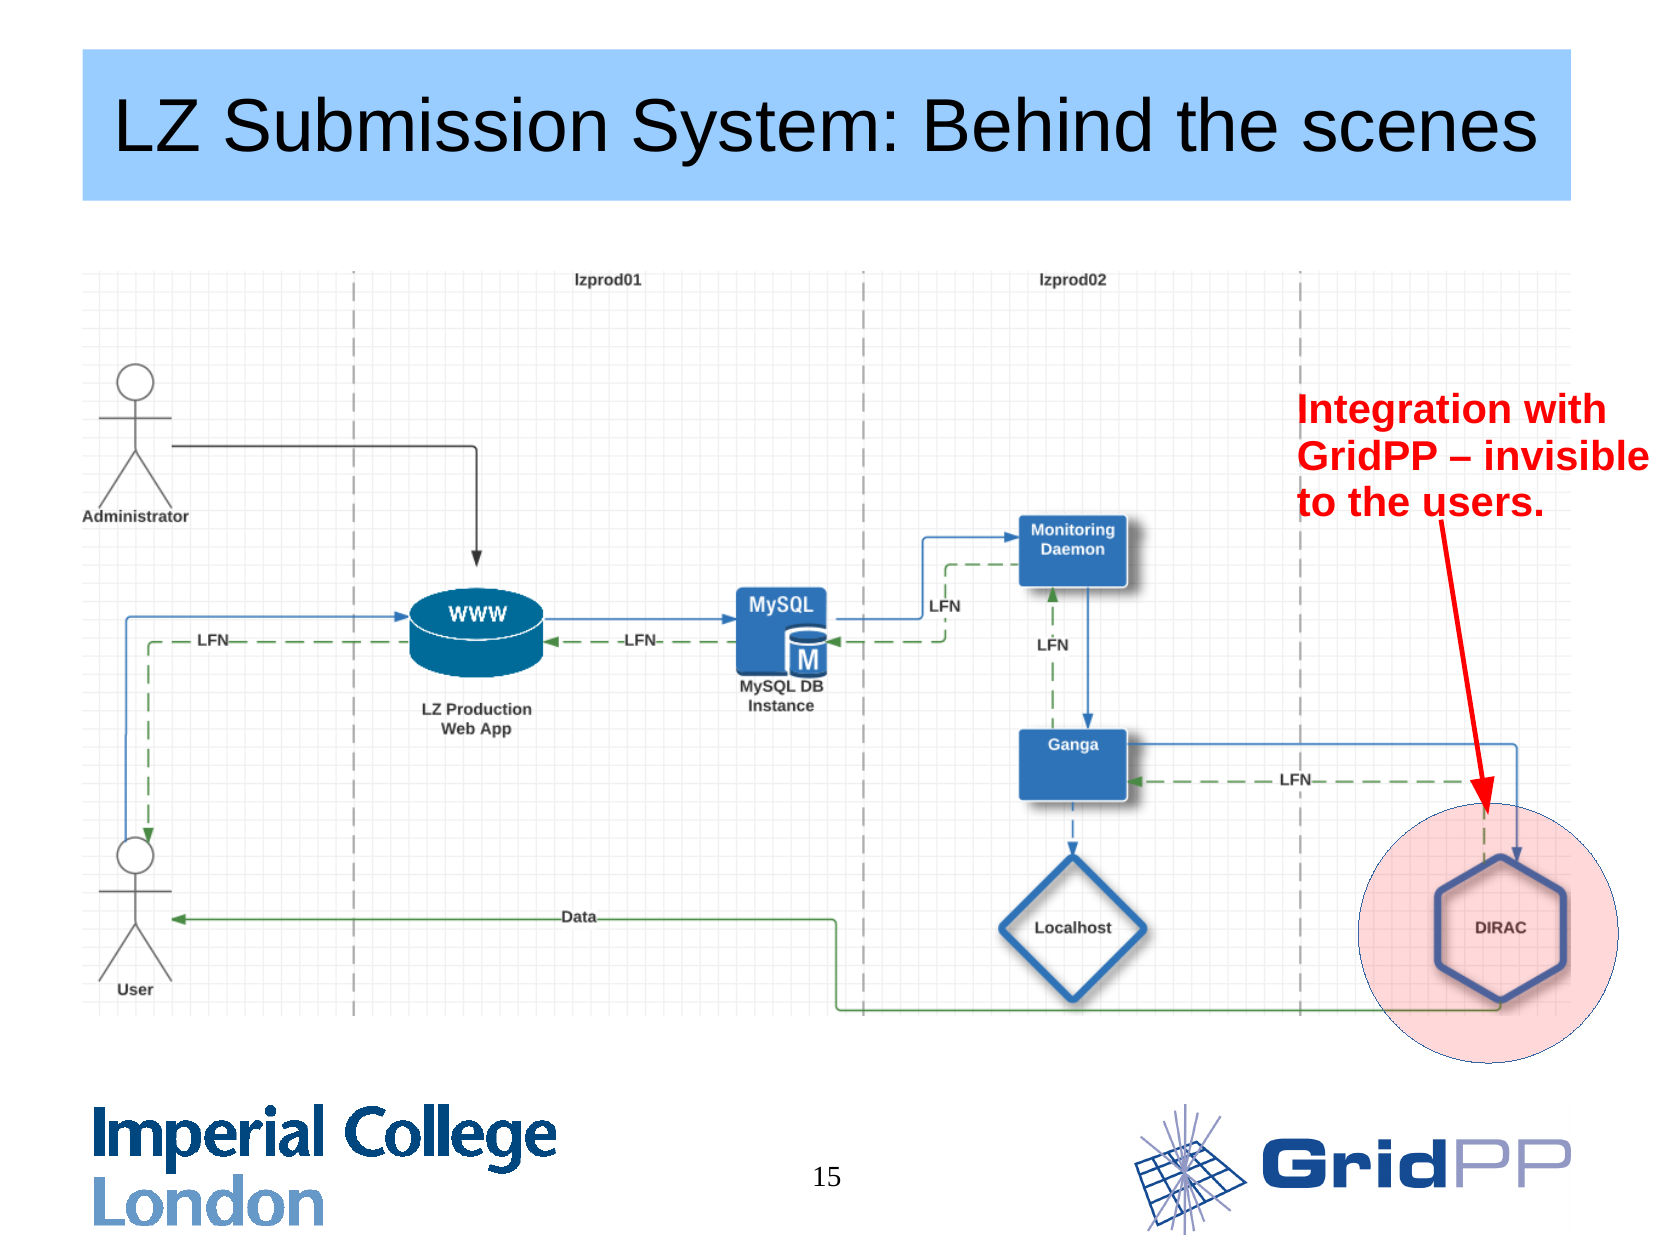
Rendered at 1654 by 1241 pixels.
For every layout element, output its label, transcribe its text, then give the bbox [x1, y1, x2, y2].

picture [82, 271, 1571, 1016]
title LZ Submission System: Behind the scenes [82, 49, 1571, 201]
picture [1134, 1104, 1571, 1235]
picture [1446, 534, 1571, 832]
text_box [1358, 803, 1619, 1064]
text_box Integration with GridPP – invisible to the users. [1282, 378, 1654, 534]
picture [94, 1104, 556, 1226]
